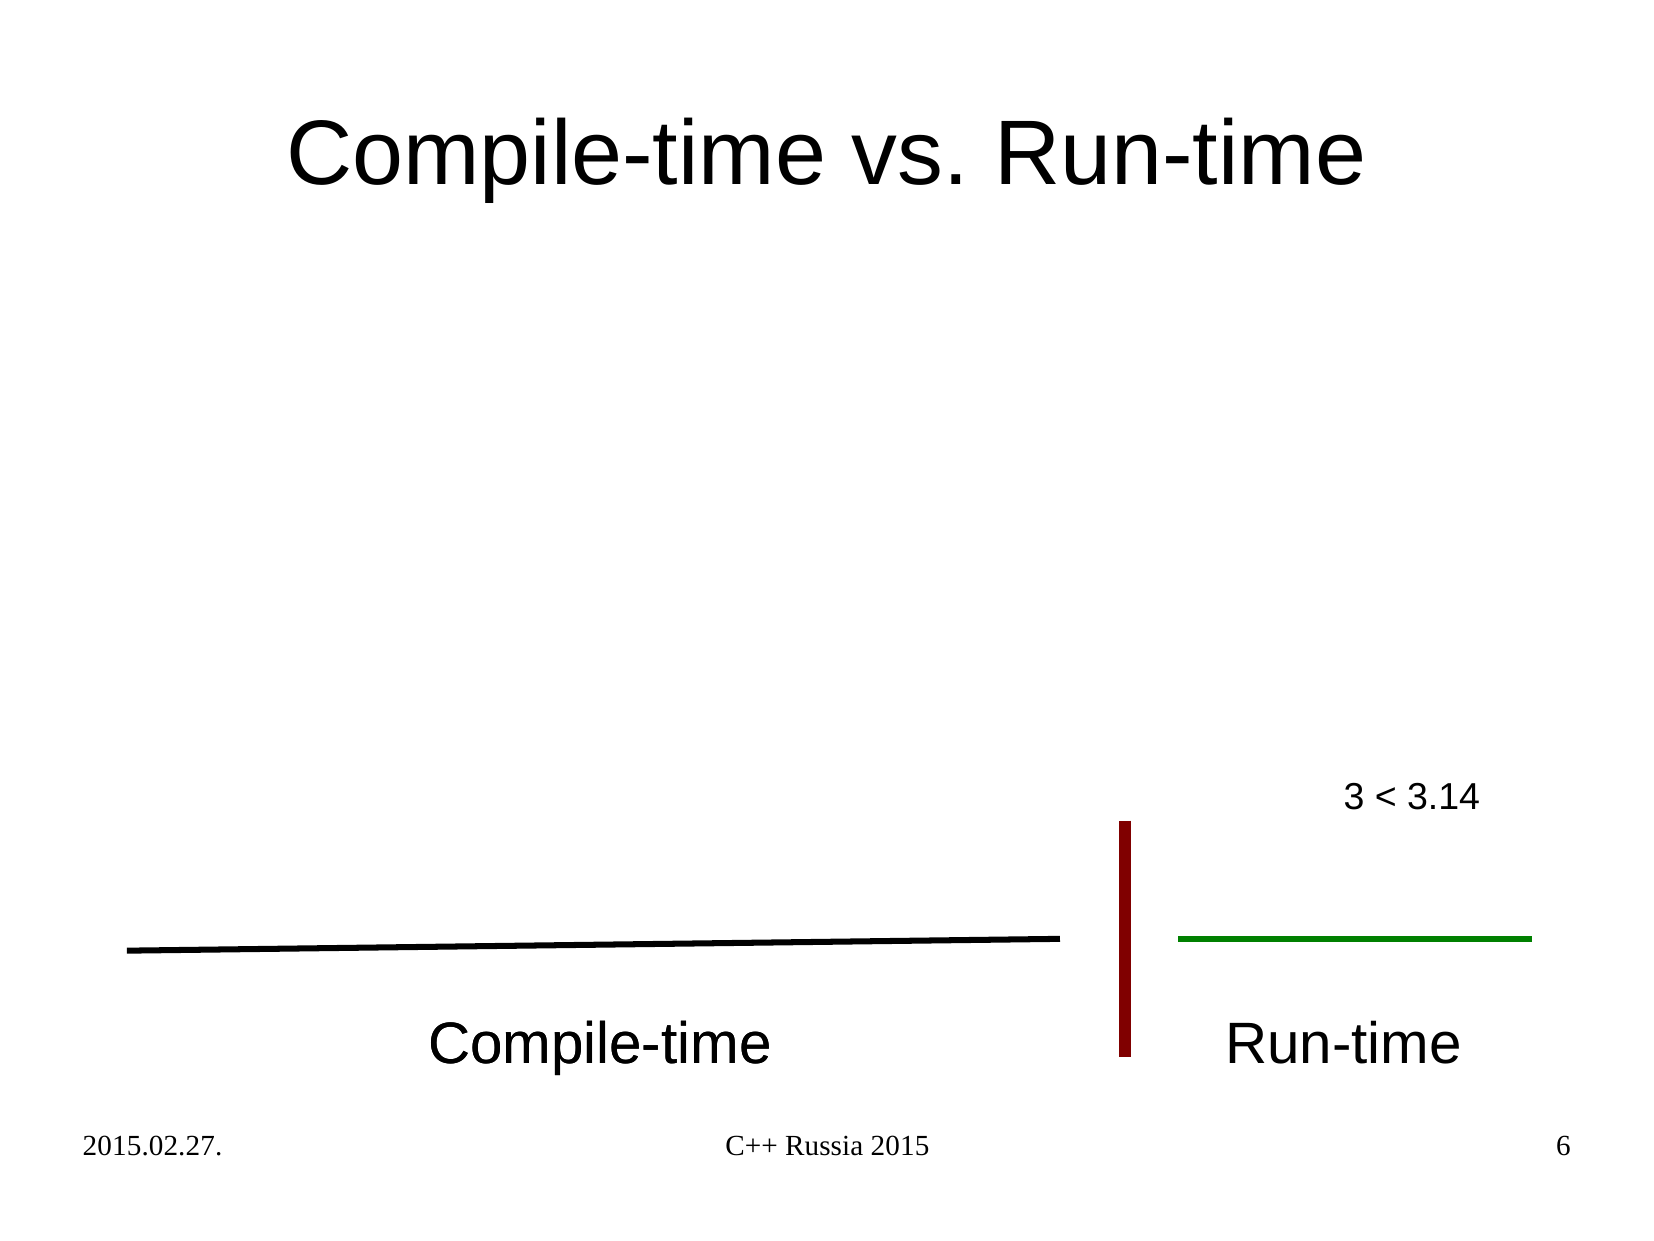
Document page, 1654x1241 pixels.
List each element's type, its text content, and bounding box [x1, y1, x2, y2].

text_box 3 < 3.14 [1328, 767, 1495, 825]
text_box Run-time [1210, 1003, 1478, 1084]
title Compile-time vs. Run-time [82, 49, 1571, 257]
text_box Compile-time [413, 1003, 787, 1084]
